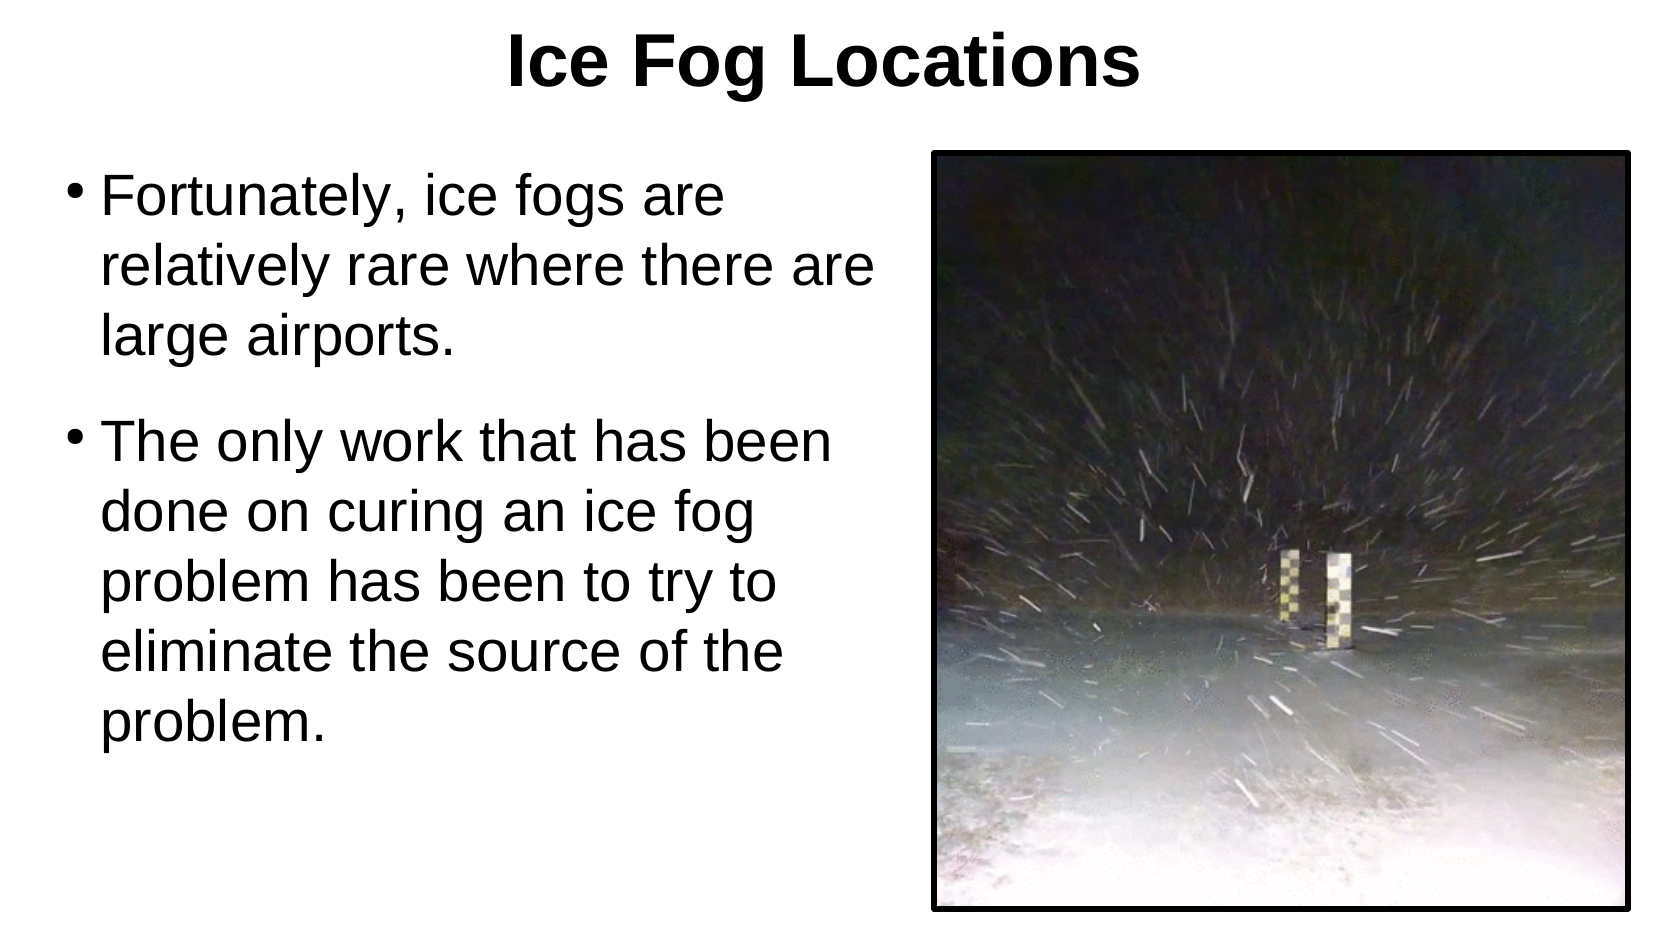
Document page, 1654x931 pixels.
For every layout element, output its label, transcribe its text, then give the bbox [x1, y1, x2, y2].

picture [937, 155, 1625, 906]
text_box Fortunately, ice fogs are relatively rare where there are large airports. The only work that has been done on curing an ice fog problem has been to try to eliminate the source of the problem. [4, 149, 938, 761]
title Ice Fog Locations [0, 5, 1654, 107]
